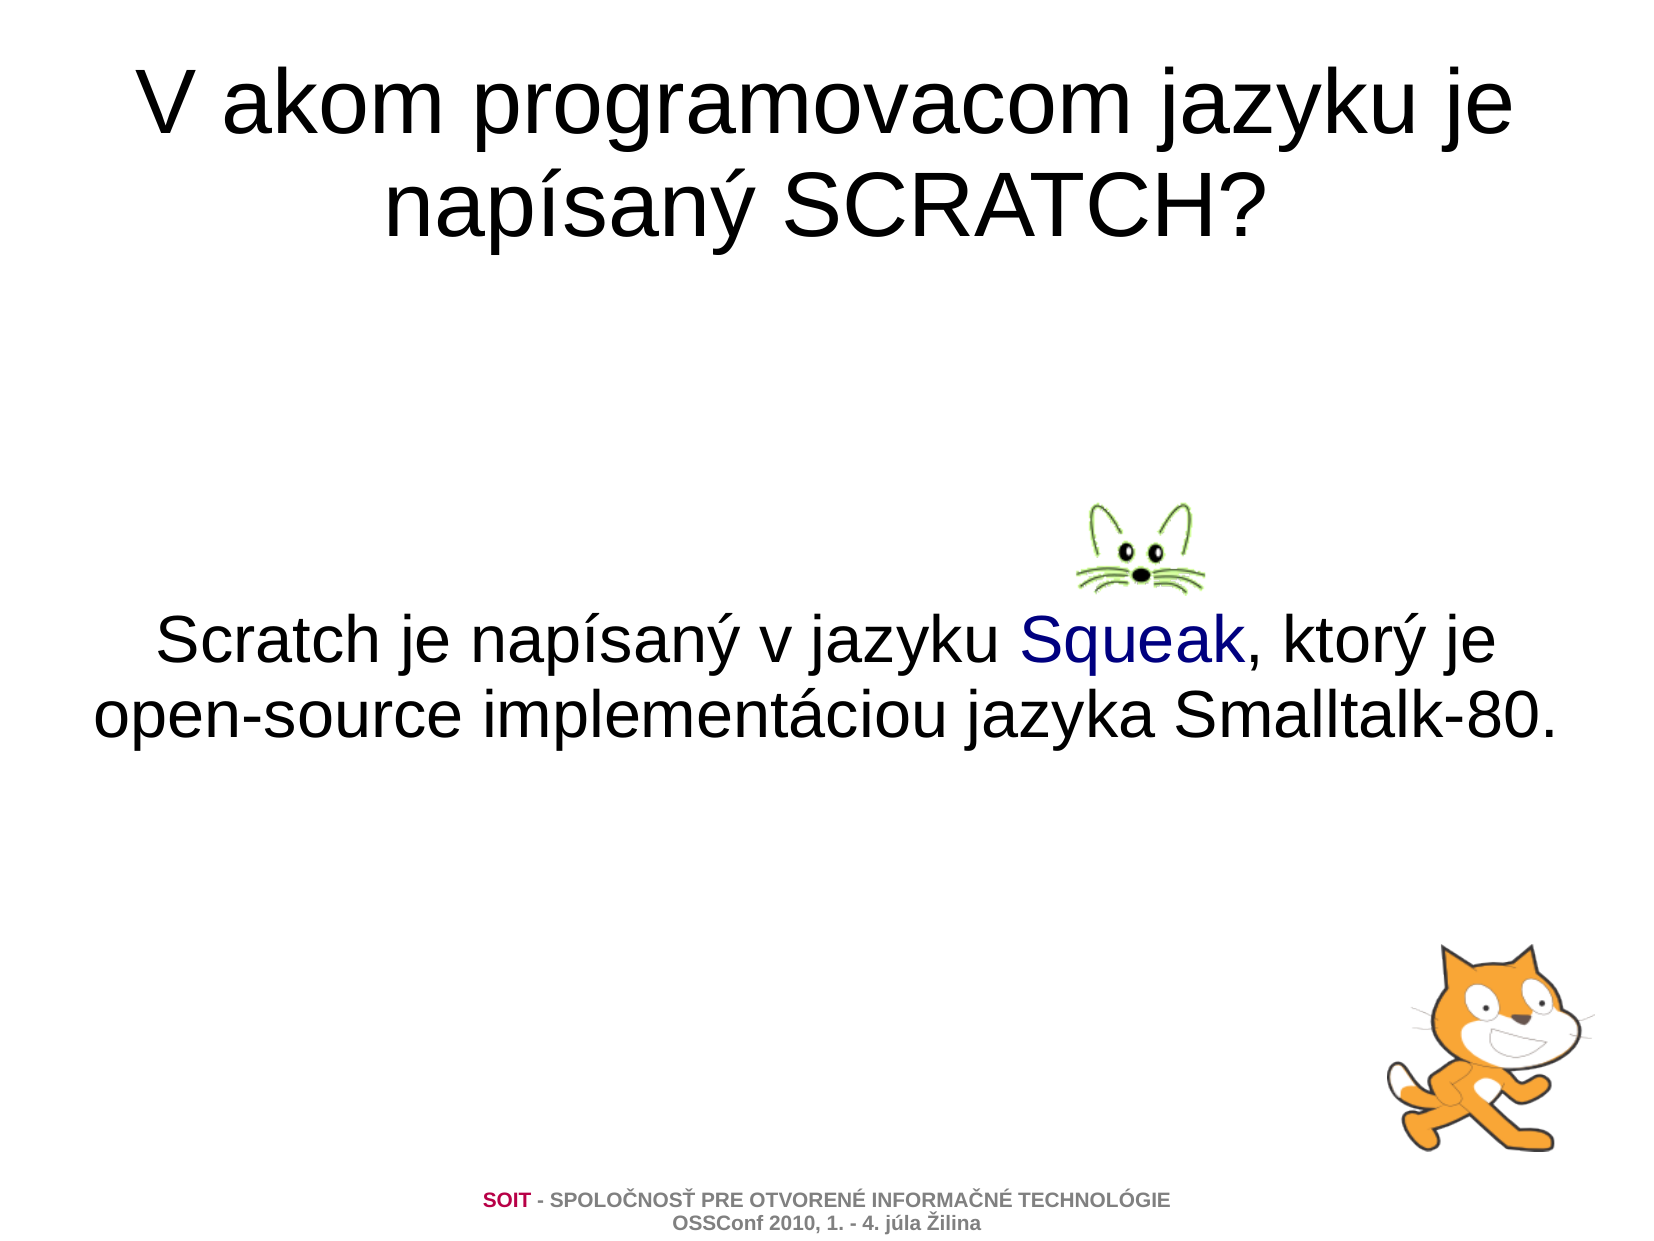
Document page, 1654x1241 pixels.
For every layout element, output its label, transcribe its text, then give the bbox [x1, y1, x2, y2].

picture [1387, 944, 1595, 1152]
text_box Scratch je napísaný v jazyku Squeak, ktorý je open-source implementáciou jazyka Smalltalk-80. [82, 555, 1571, 798]
title V akom programovacom jazyku je napísaný SCRATCH? [82, 49, 1571, 257]
text_box SOIT - SPOLOČNOSŤ PRE OTVORENÉ INFORMAČNÉ TECHNOLÓGIE OSSConf 2010, 1. - 4. júla Žilina [59, 1181, 1595, 1241]
picture [1062, 501, 1220, 596]
